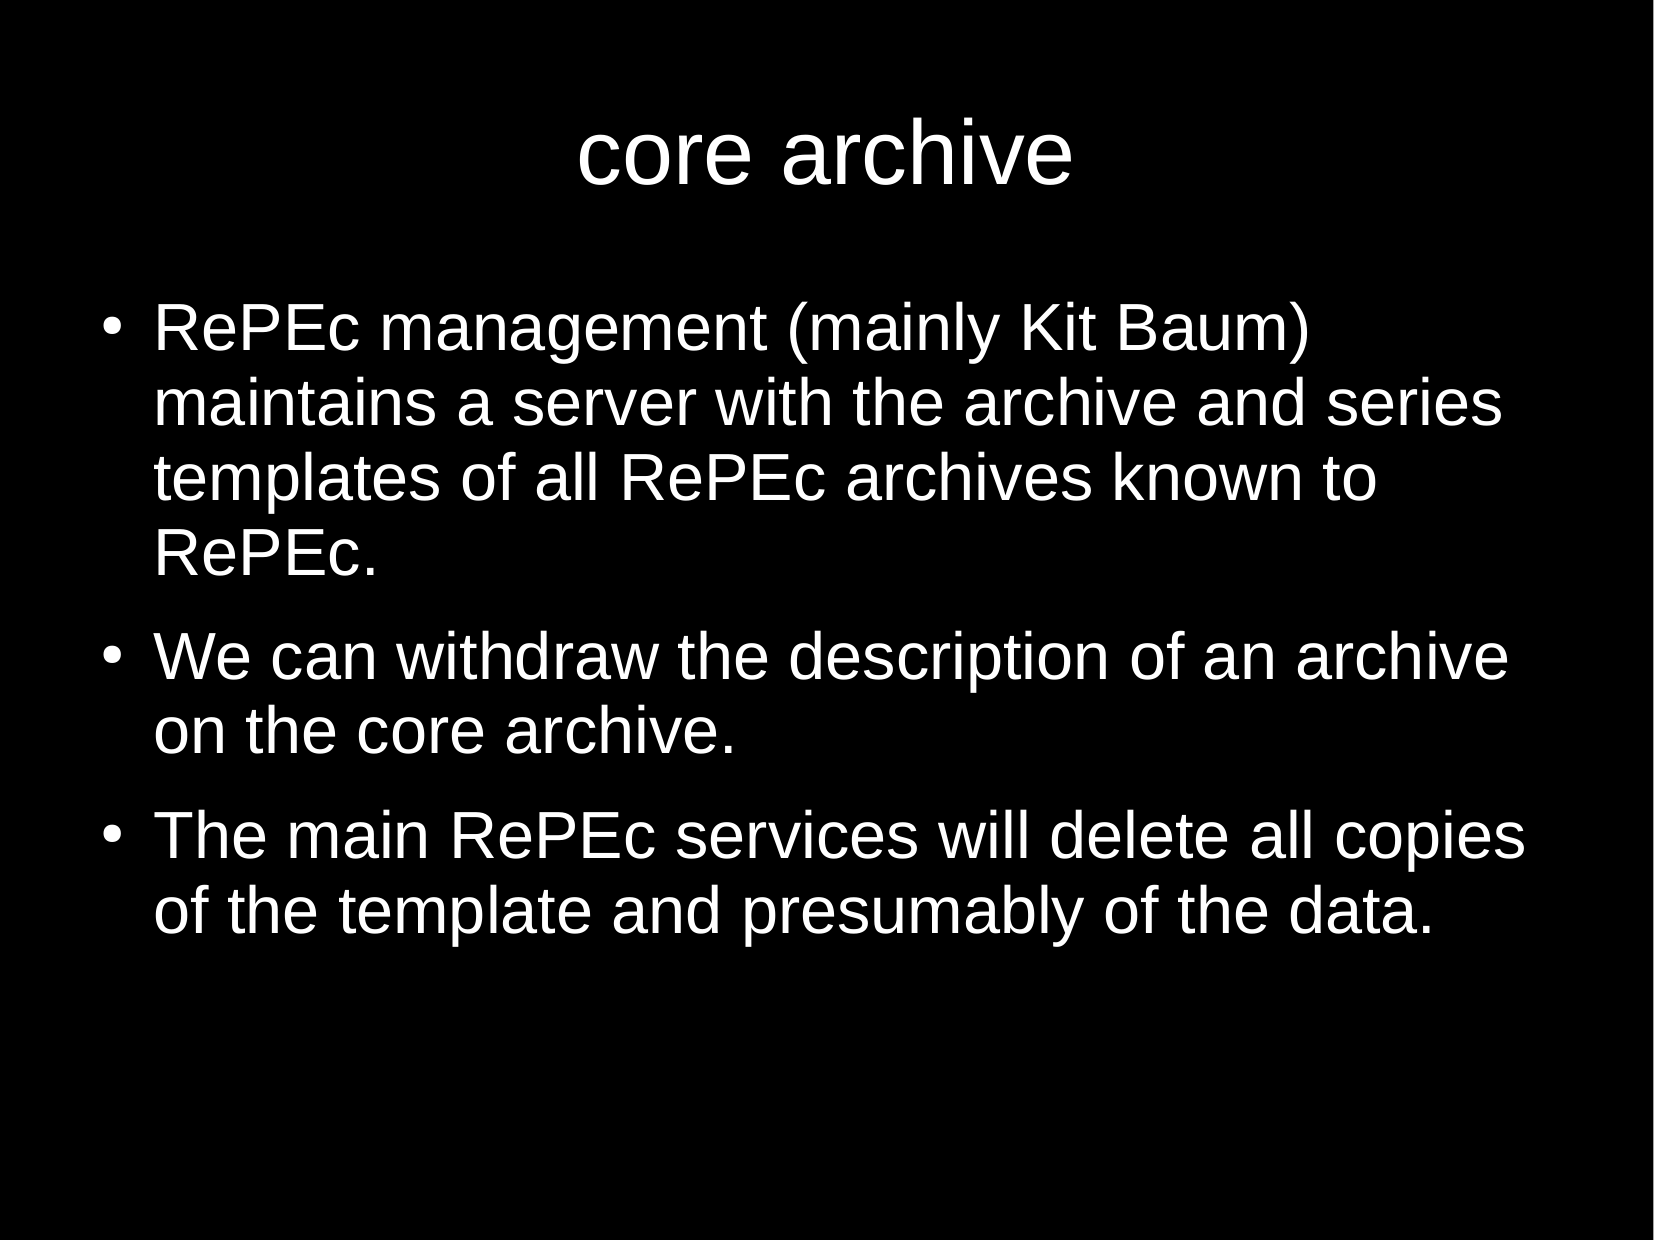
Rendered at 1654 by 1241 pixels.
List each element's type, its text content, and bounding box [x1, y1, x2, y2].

title core archive [82, 49, 1571, 257]
list RePEc management (mainly Kit Baum) maintains a server with the archive and series templates of all RePEc archives known to RePEc. We can withdraw the description of an archive on the core archive. The main RePEc services will delete all copies of the template and presumably of the data. [82, 290, 1571, 1123]
